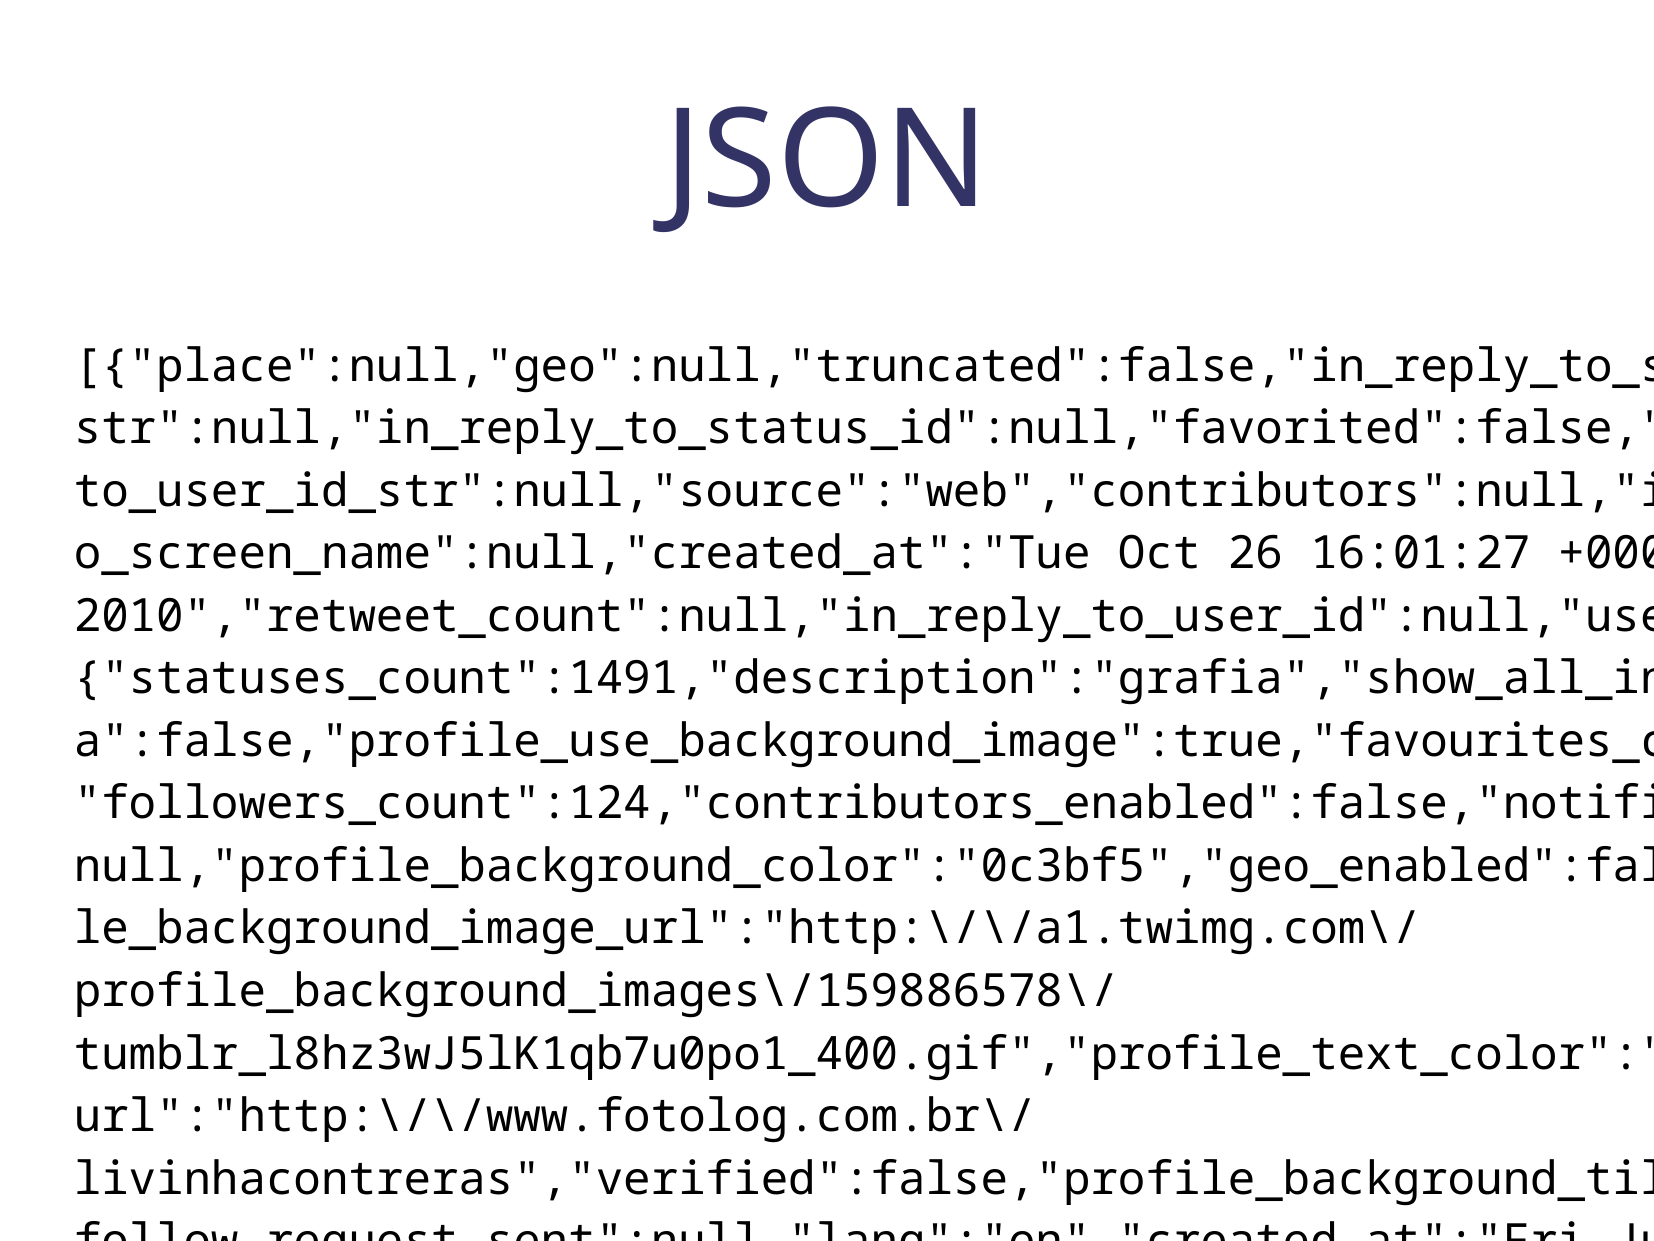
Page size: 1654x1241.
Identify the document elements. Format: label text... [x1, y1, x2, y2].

title JSON [82, 56, 1571, 250]
text_box [{"place":null,"geo":null,"truncated":false,"in_reply_to_status_id_str":null,"in_reply_to_status_id":null,"favorited":false,"in_reply_to_user_id_str":null,"source":"web","contributors":null,"in_reply_to_screen_name":null,"created_at":"Tue Oct 26 16:01:27 +0000 2010","retweet_count":null,"in_reply_to_user_id":null,"user":{"statuses_count":1491,"description":"grafia","show_all_inline_media":false,"profile_use_background_image":true,"favourites_count":57,"followers_count":124,"contributors_enabled":false,"notifications":null,"profile_background_color":"0c3bf5","geo_enabled":false,"profile_background_image_url":"http:\/\/a1.twimg.com\/profile_background_images\/159886578\/tumblr_l8hz3wJ5lK1qb7u0po1_400.gif","profile_text_color":"eb1725","url":"http:\/\/www.fotolog.com.br\/livinhacontreras","verified":false,"profile_background_tile":true,"follow_request_sent":null,"lang":"en","created_at":"Fri Jun 26 03:54:16 +0000 2009","profile_link_color":"0fc3ff","location":"Brasil","protected":false,"profile_image_url":"http:\/\/a0.twimg.com\/profile_images\/1143256104\/P1060283_-_C_pia_normal.JPG", [59, 324, 1654, 1198]
